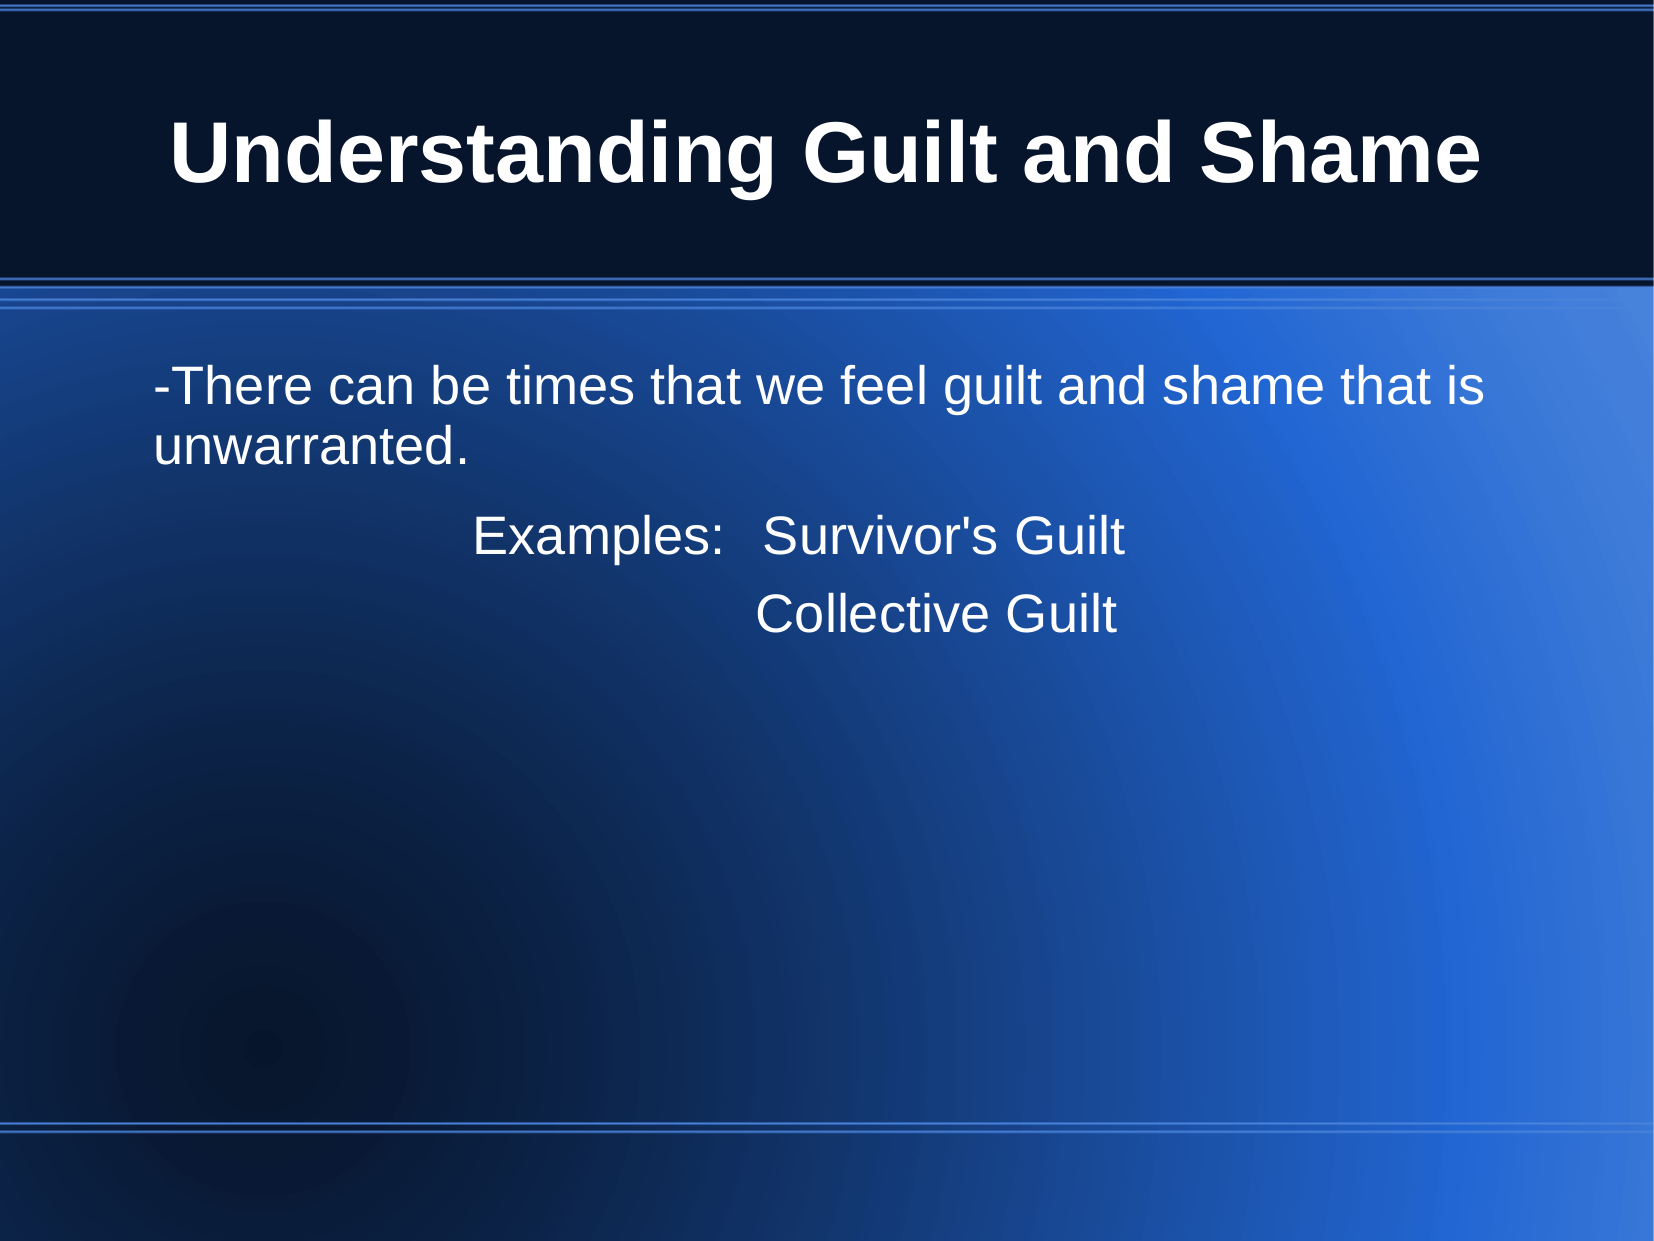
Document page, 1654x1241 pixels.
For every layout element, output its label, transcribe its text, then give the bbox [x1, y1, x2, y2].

title Understanding Guilt and Shame [82, 49, 1571, 257]
list -There can be times that we feel guilt and shame that is unwarranted. Examples: Survivor's Guilt Collective Guilt [82, 355, 1571, 1058]
picture [0, 0, 1654, 1241]
